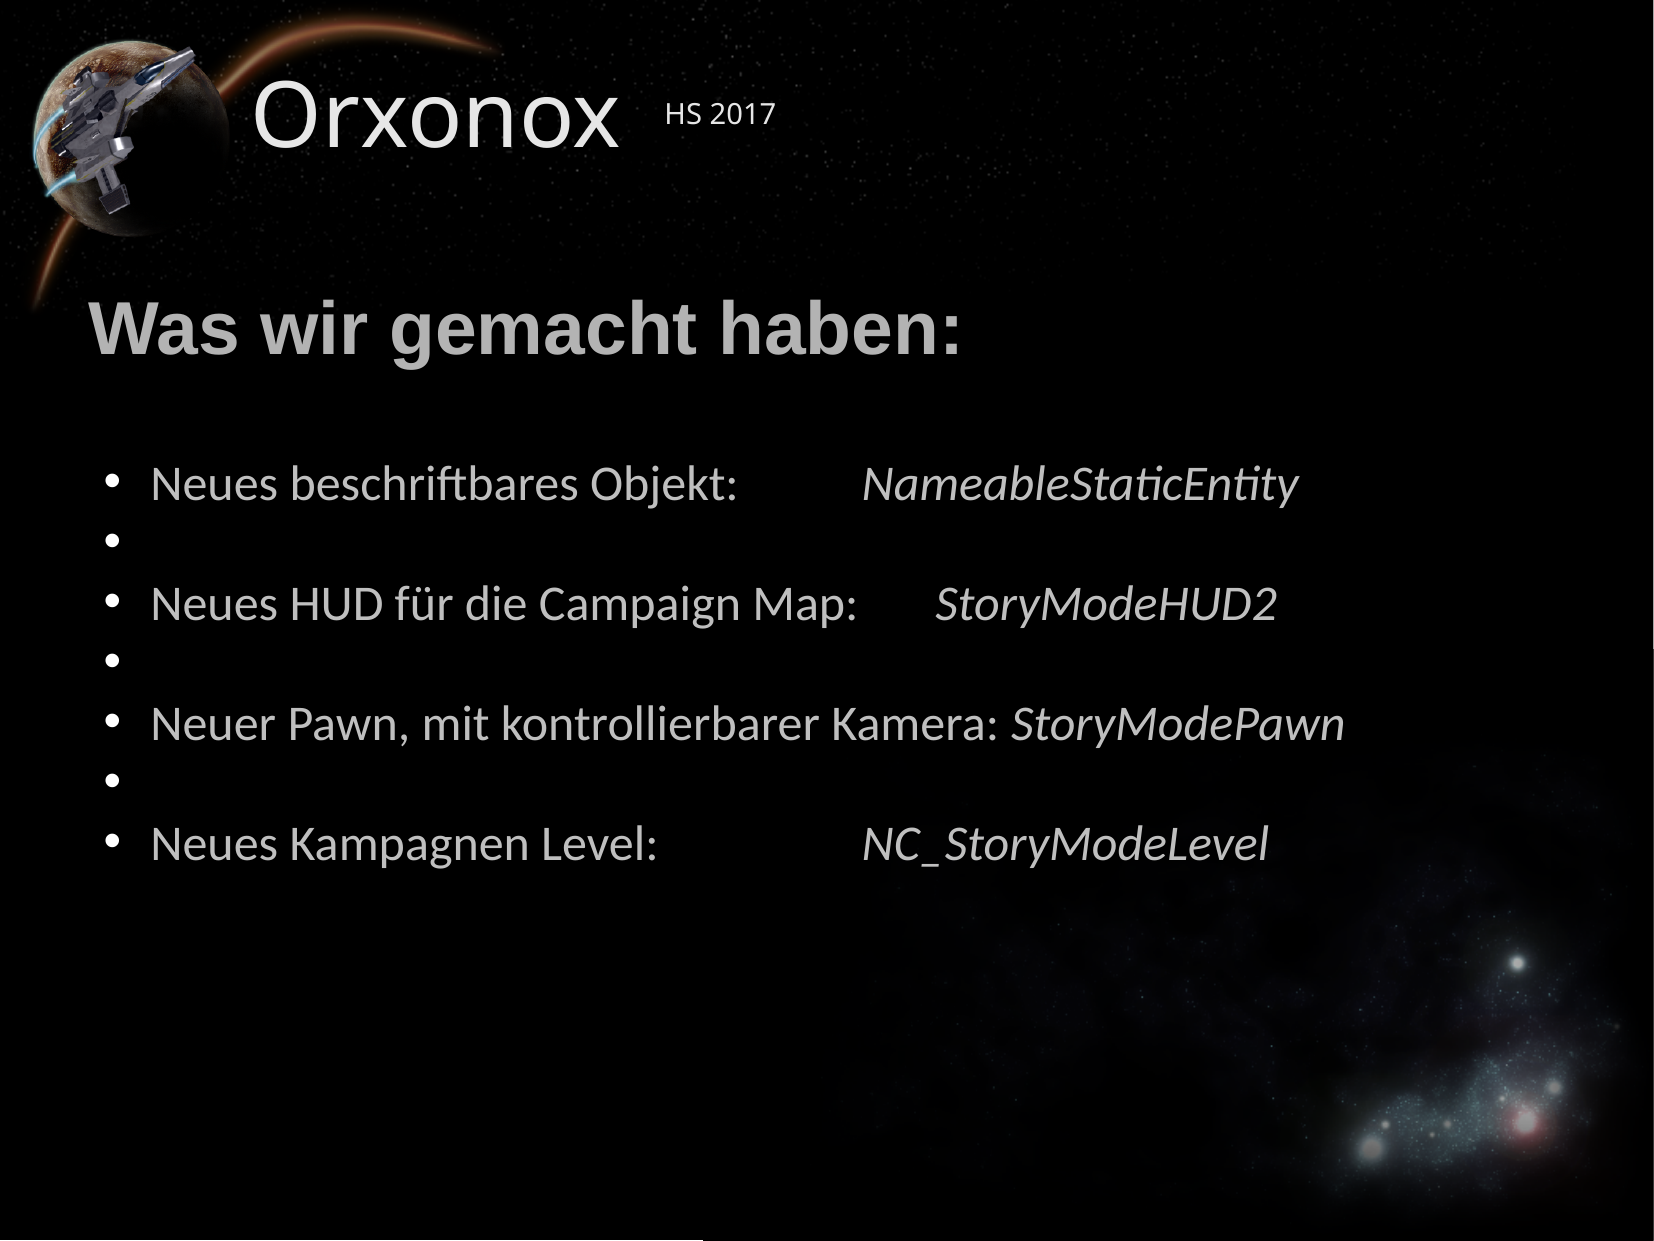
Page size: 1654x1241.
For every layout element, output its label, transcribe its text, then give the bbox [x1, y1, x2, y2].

picture [0, 0, 1607, 443]
text_box Was wir gemacht haben: [88, 273, 1577, 377]
text_box Neues beschriftbares Objekt: NameableStaticEntity Neues HUD für die Campaign Map: StoryModeHUD2 Neuer Pawn, mit kontrollierbarer Kamera: StoryModePawn Neues Kampagnen Level: NC_StoryModeLevel [88, 443, 1588, 883]
picture [703, 649, 1654, 1241]
